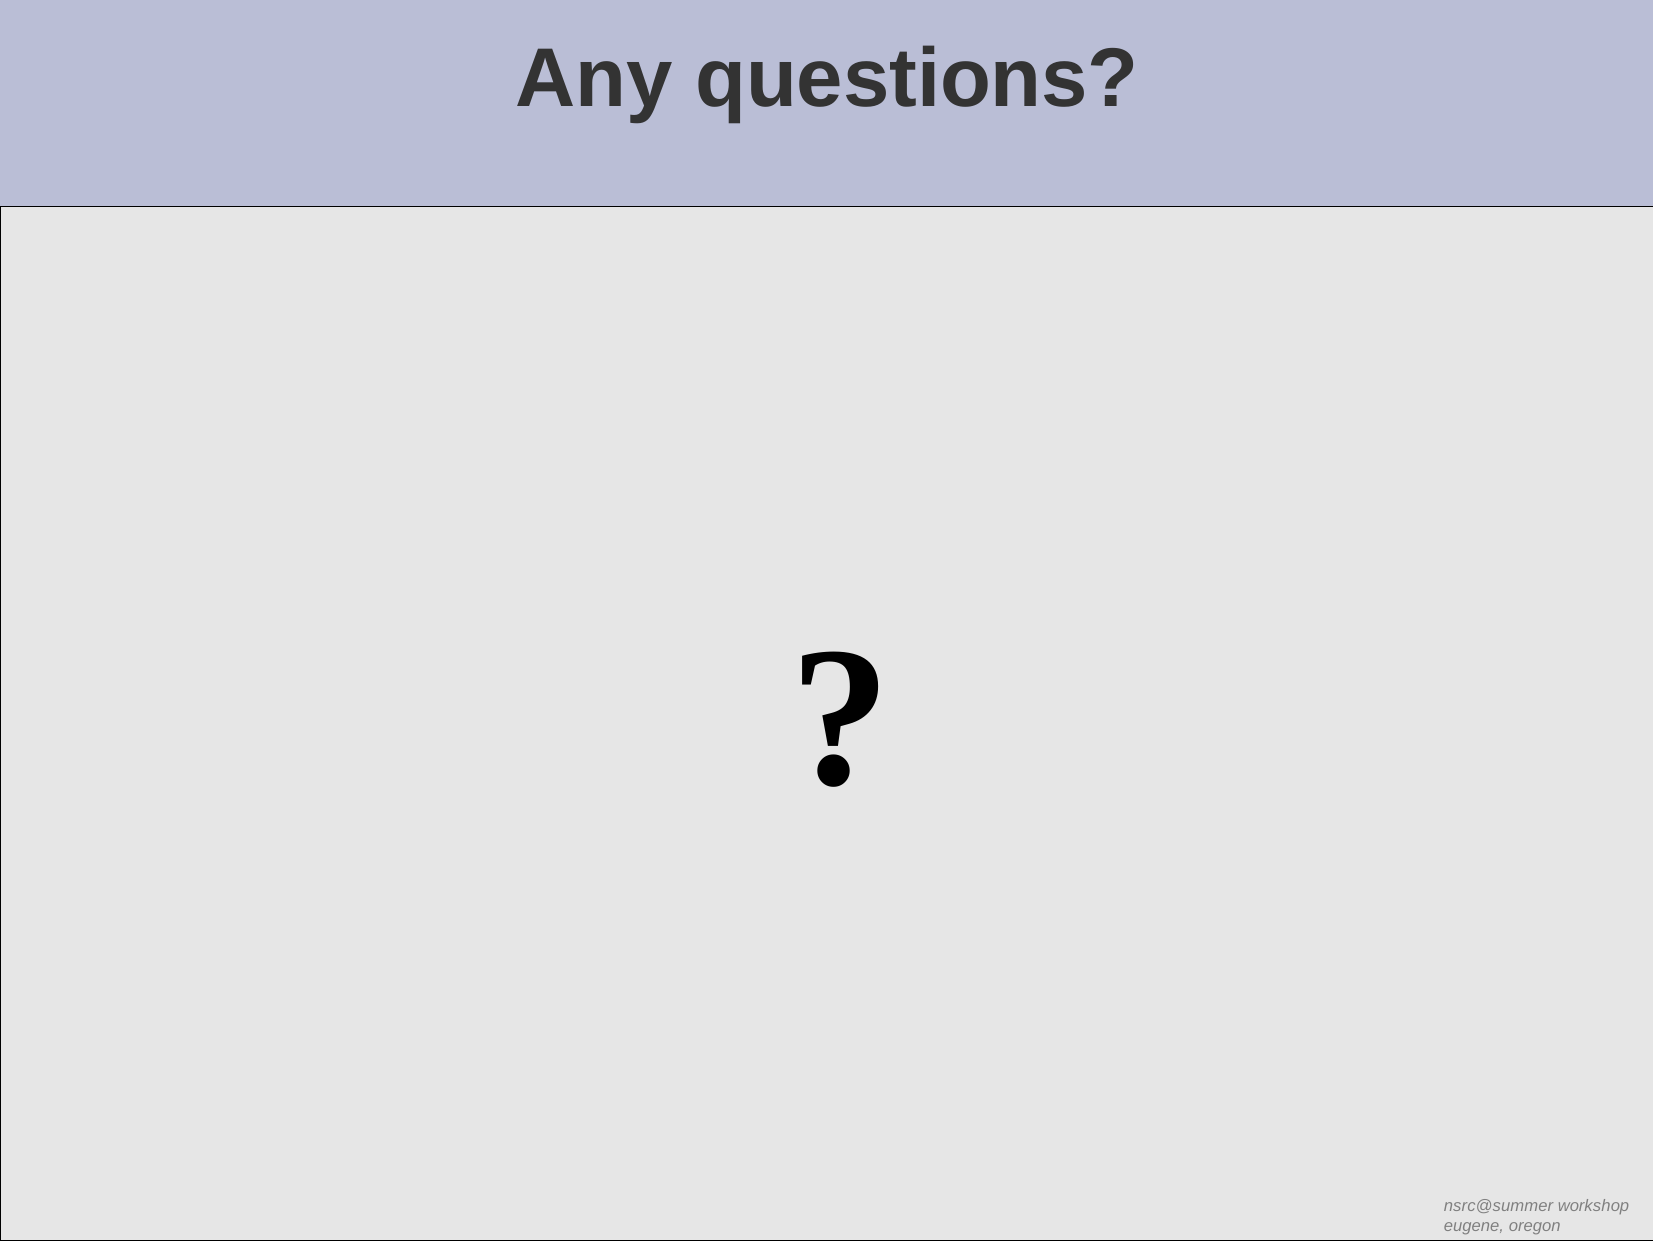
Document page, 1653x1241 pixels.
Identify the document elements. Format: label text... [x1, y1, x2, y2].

list ? [121, 213, 1560, 1241]
title Any questions? [121, 0, 1534, 172]
